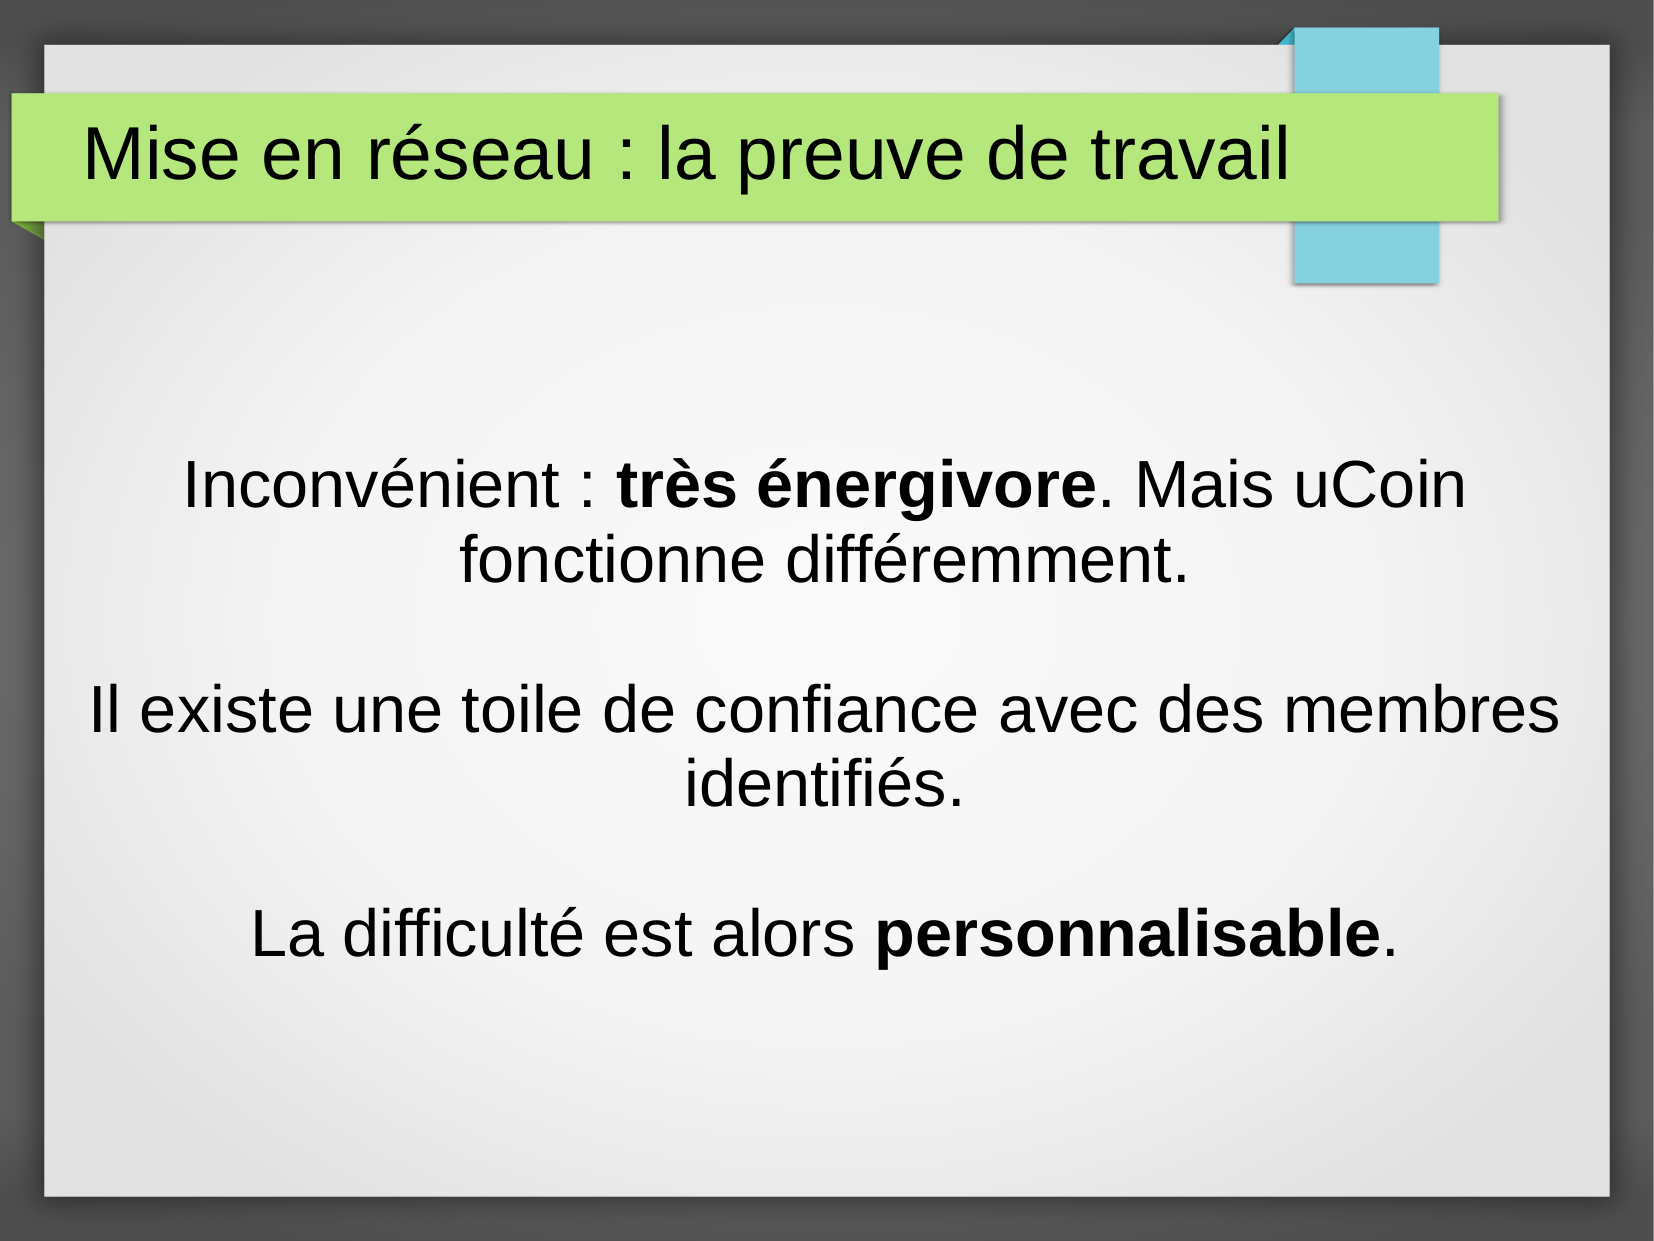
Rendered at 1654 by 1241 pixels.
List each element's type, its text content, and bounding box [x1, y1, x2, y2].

subtitle Inconvénient : très énergivore. Mais uCoin fonctionne différemment. Il existe une toile de confiance avec des membres identifiés. La difficulté est alors personnalisable. [81, 349, 1570, 1069]
picture [0, 0, 1654, 1241]
title Mise en réseau : la preuve de travail [82, 94, 1501, 213]
